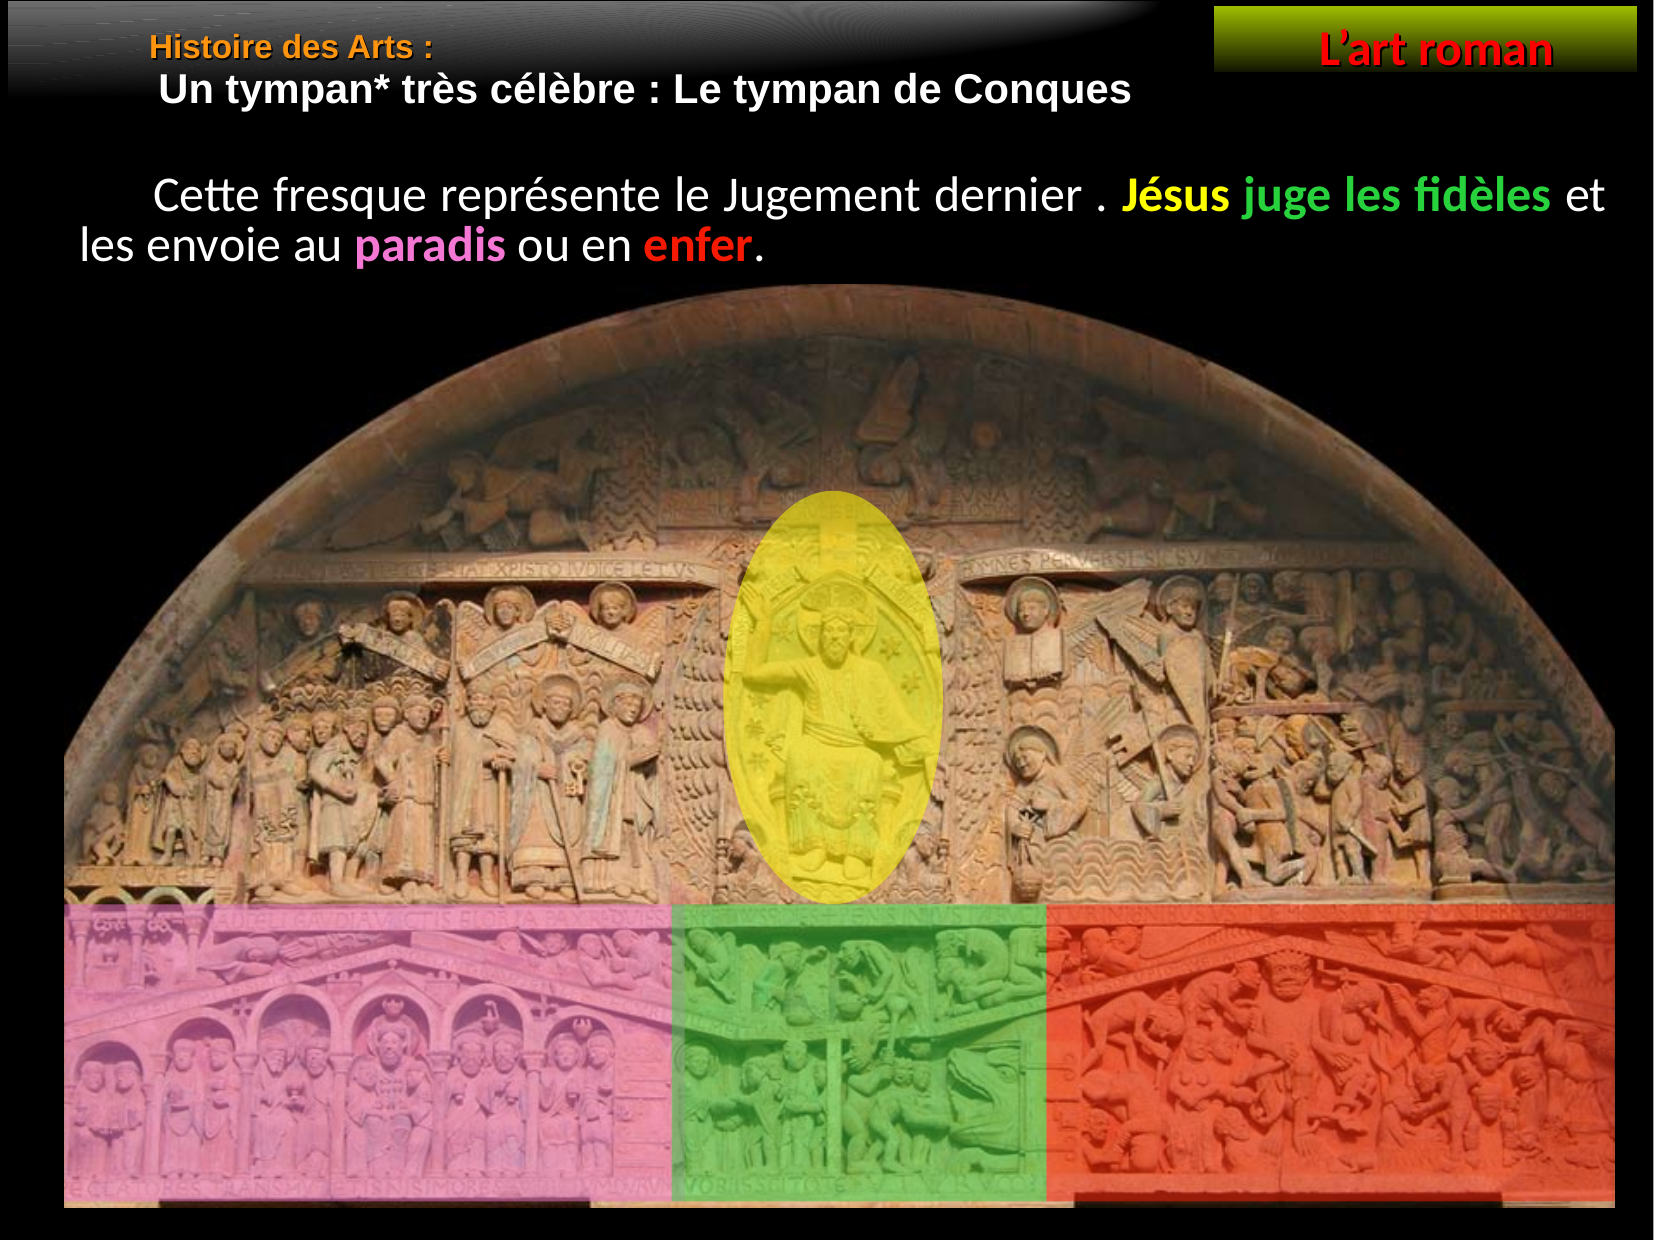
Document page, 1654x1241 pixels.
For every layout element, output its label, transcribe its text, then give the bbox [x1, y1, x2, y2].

text_box Histoire des Arts : Un tympan* très célèbre : Le tympan de Conques [7, 0, 1643, 141]
picture [64, 315, 1615, 904]
text_box L’art roman [1208, 0, 1643, 79]
text_box Cette fresque représente le Jugement dernier . Jésus juge les fidèles et les envoie au paradis ou en enfer. [64, 166, 1622, 315]
picture [64, 1202, 1615, 1208]
text_box [64, 490, 1615, 1202]
